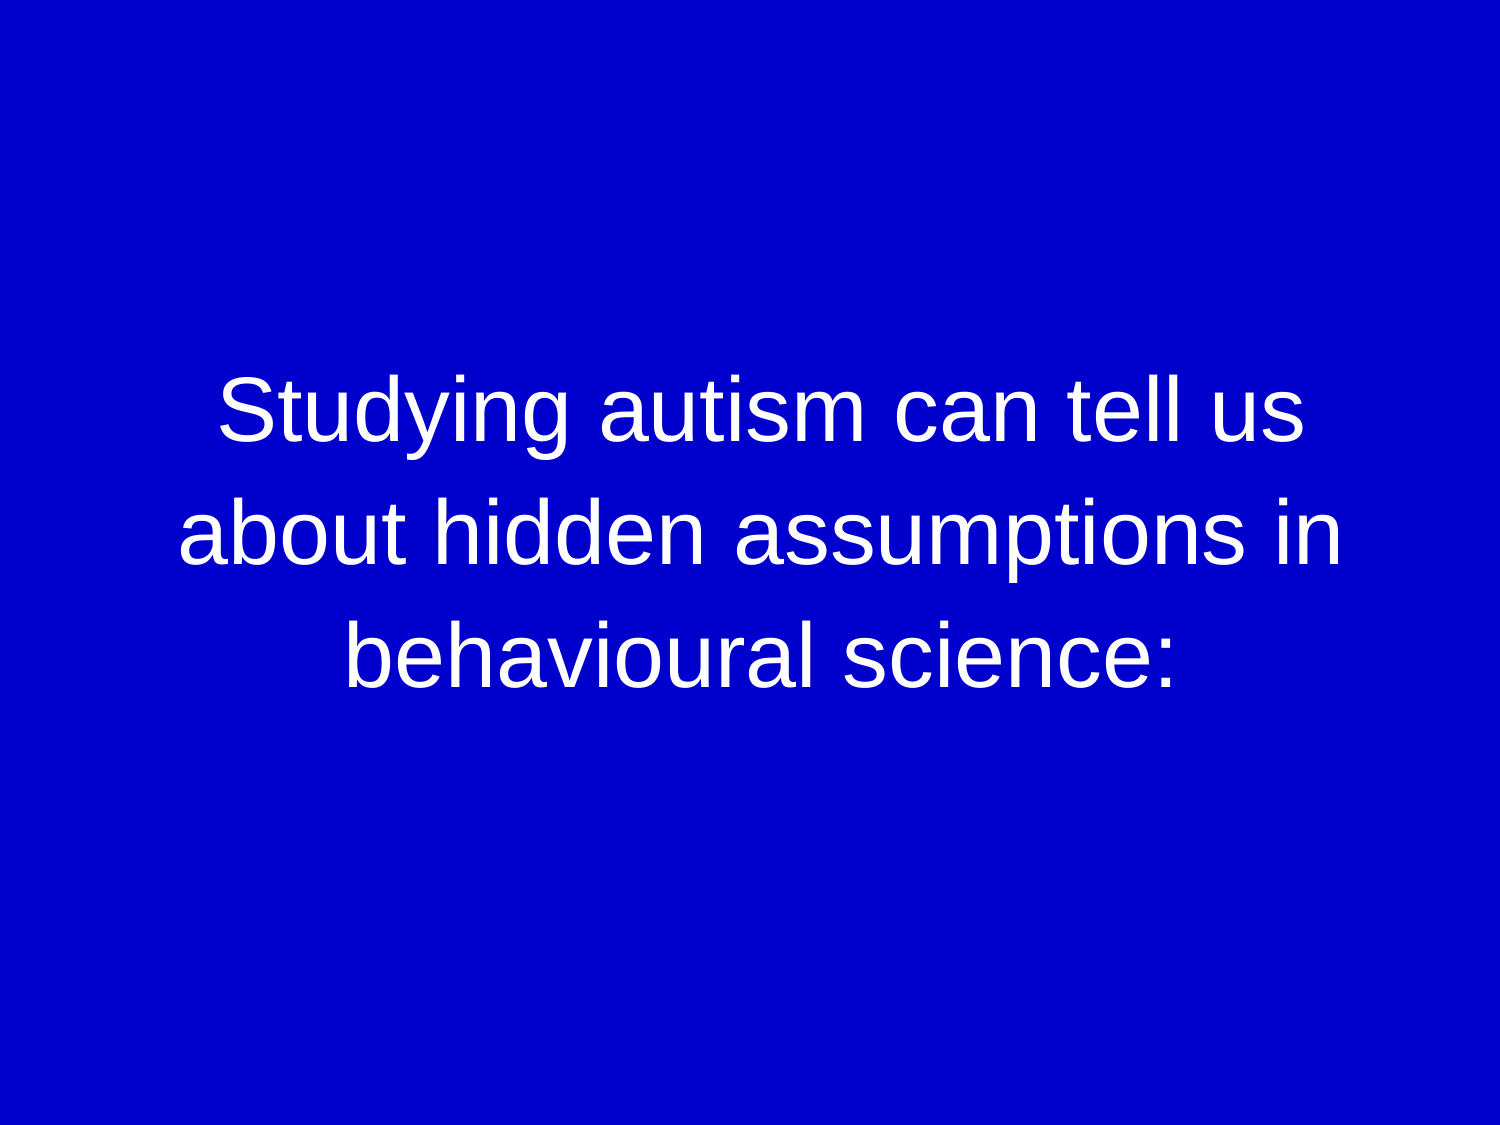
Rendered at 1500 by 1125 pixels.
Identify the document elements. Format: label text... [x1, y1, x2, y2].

title Studying autism can tell us about hidden assumptions in behavioural science: [124, 293, 1400, 753]
